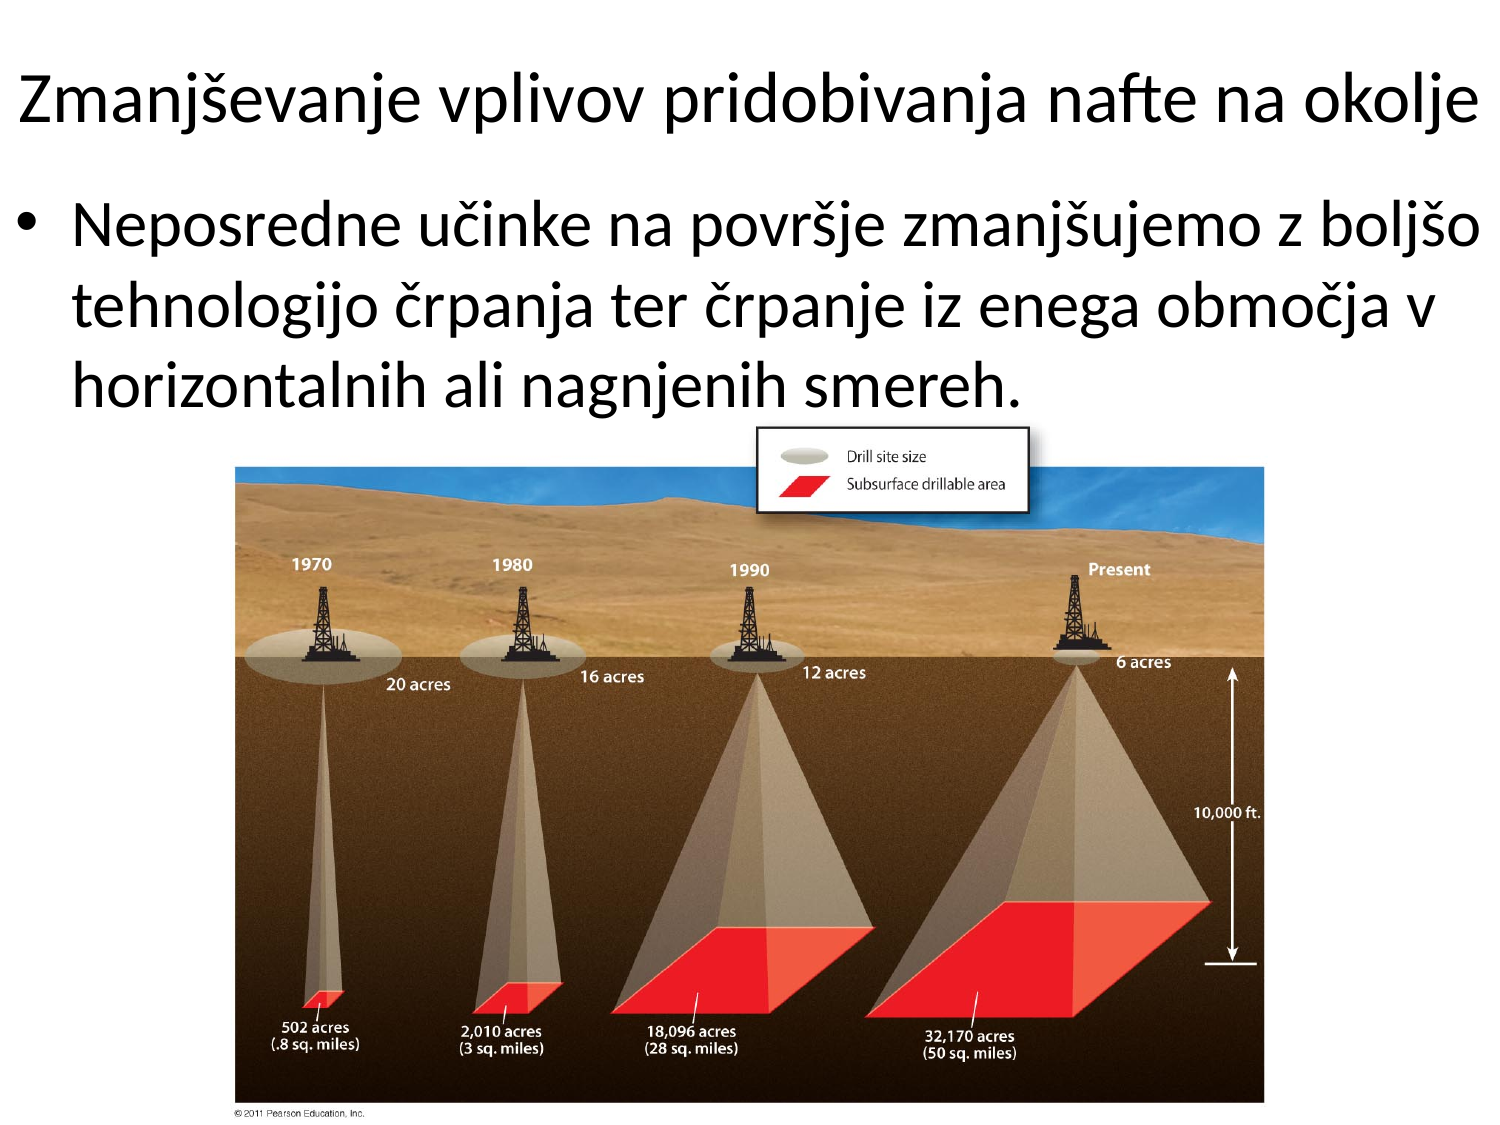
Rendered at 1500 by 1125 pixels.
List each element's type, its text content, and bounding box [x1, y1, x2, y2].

list Neposredne učinke na površje zmanjšujemo z boljšo tehnologijo črpanja ter črpanje iz enega območja v horizontalnih ali nagnjenih smereh. [0, 172, 1500, 445]
title Zmanjševanje vplivov pridobivanja nafte na okolje [0, 0, 1500, 172]
picture [230, 420, 1268, 1125]
